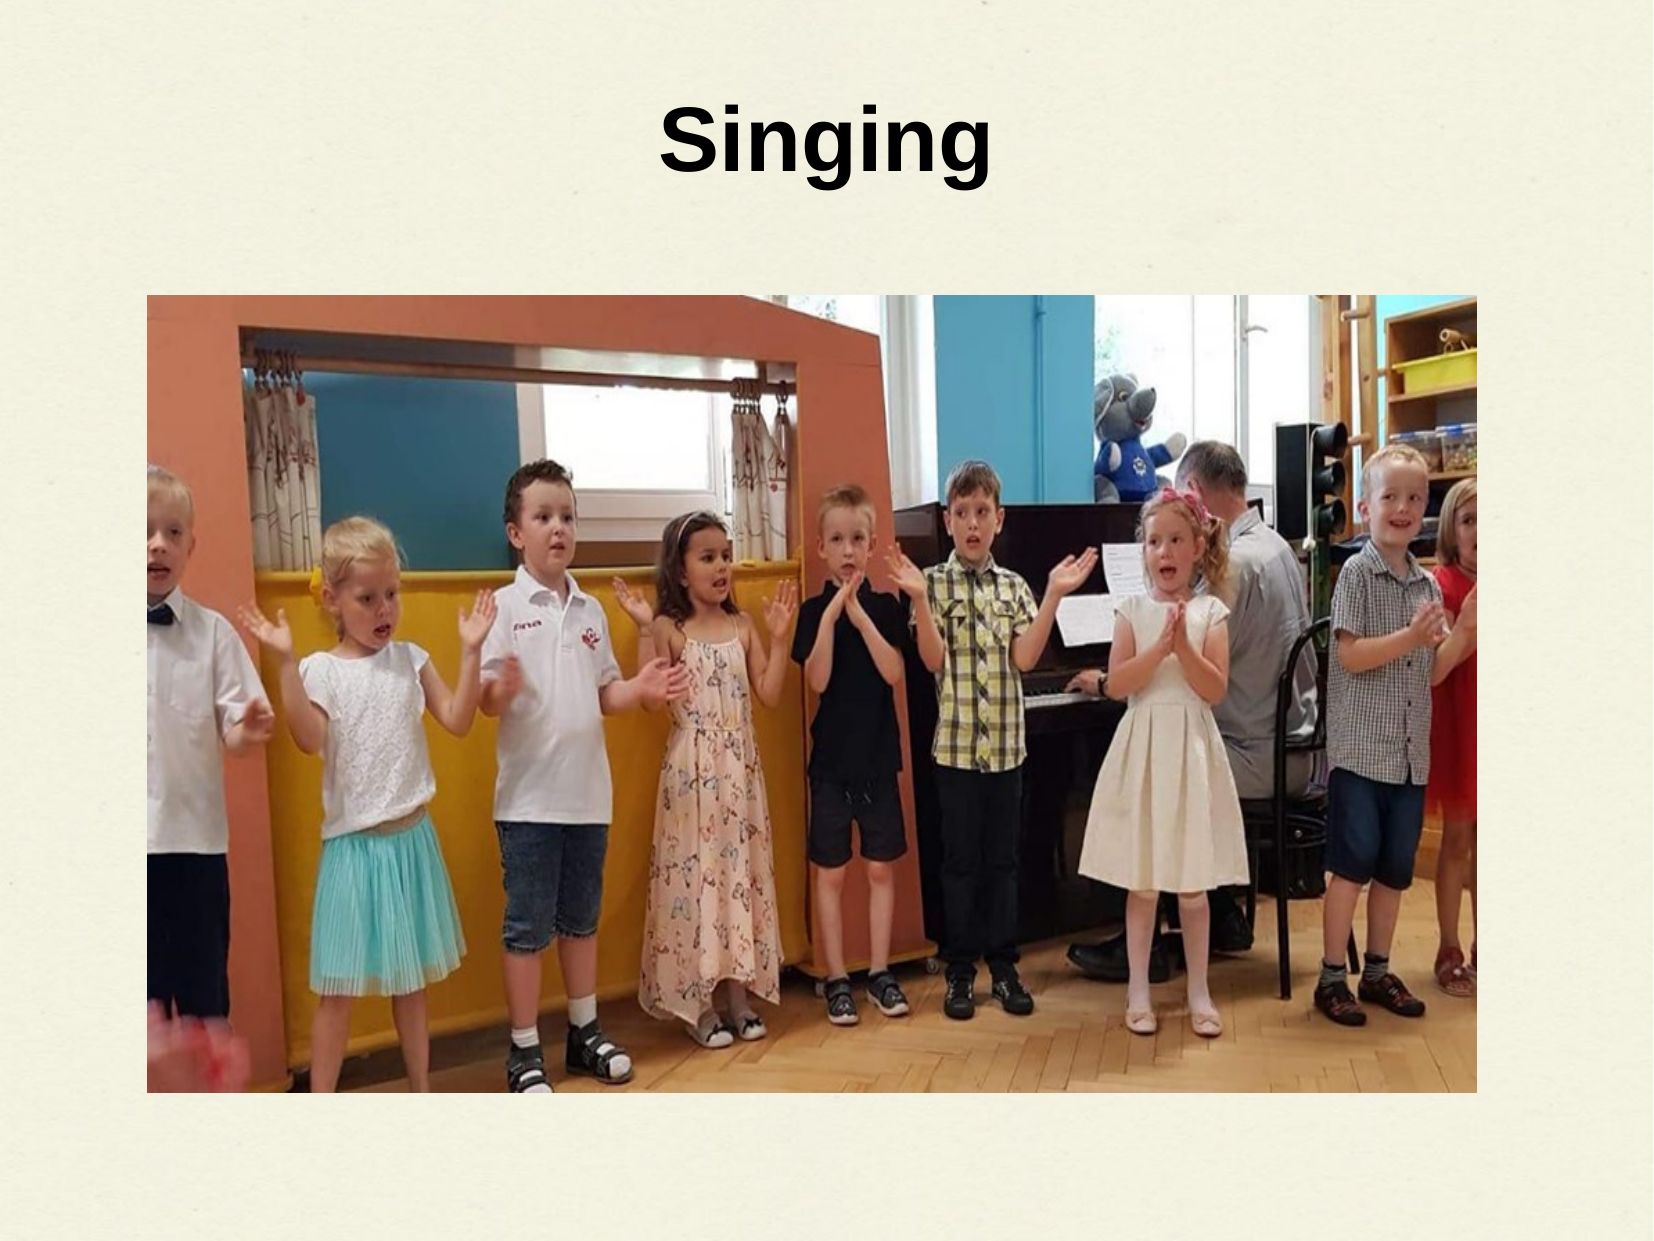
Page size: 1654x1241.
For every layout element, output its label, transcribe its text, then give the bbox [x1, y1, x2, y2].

title Singing [82, 43, 1571, 237]
picture [0, 0, 1654, 1241]
